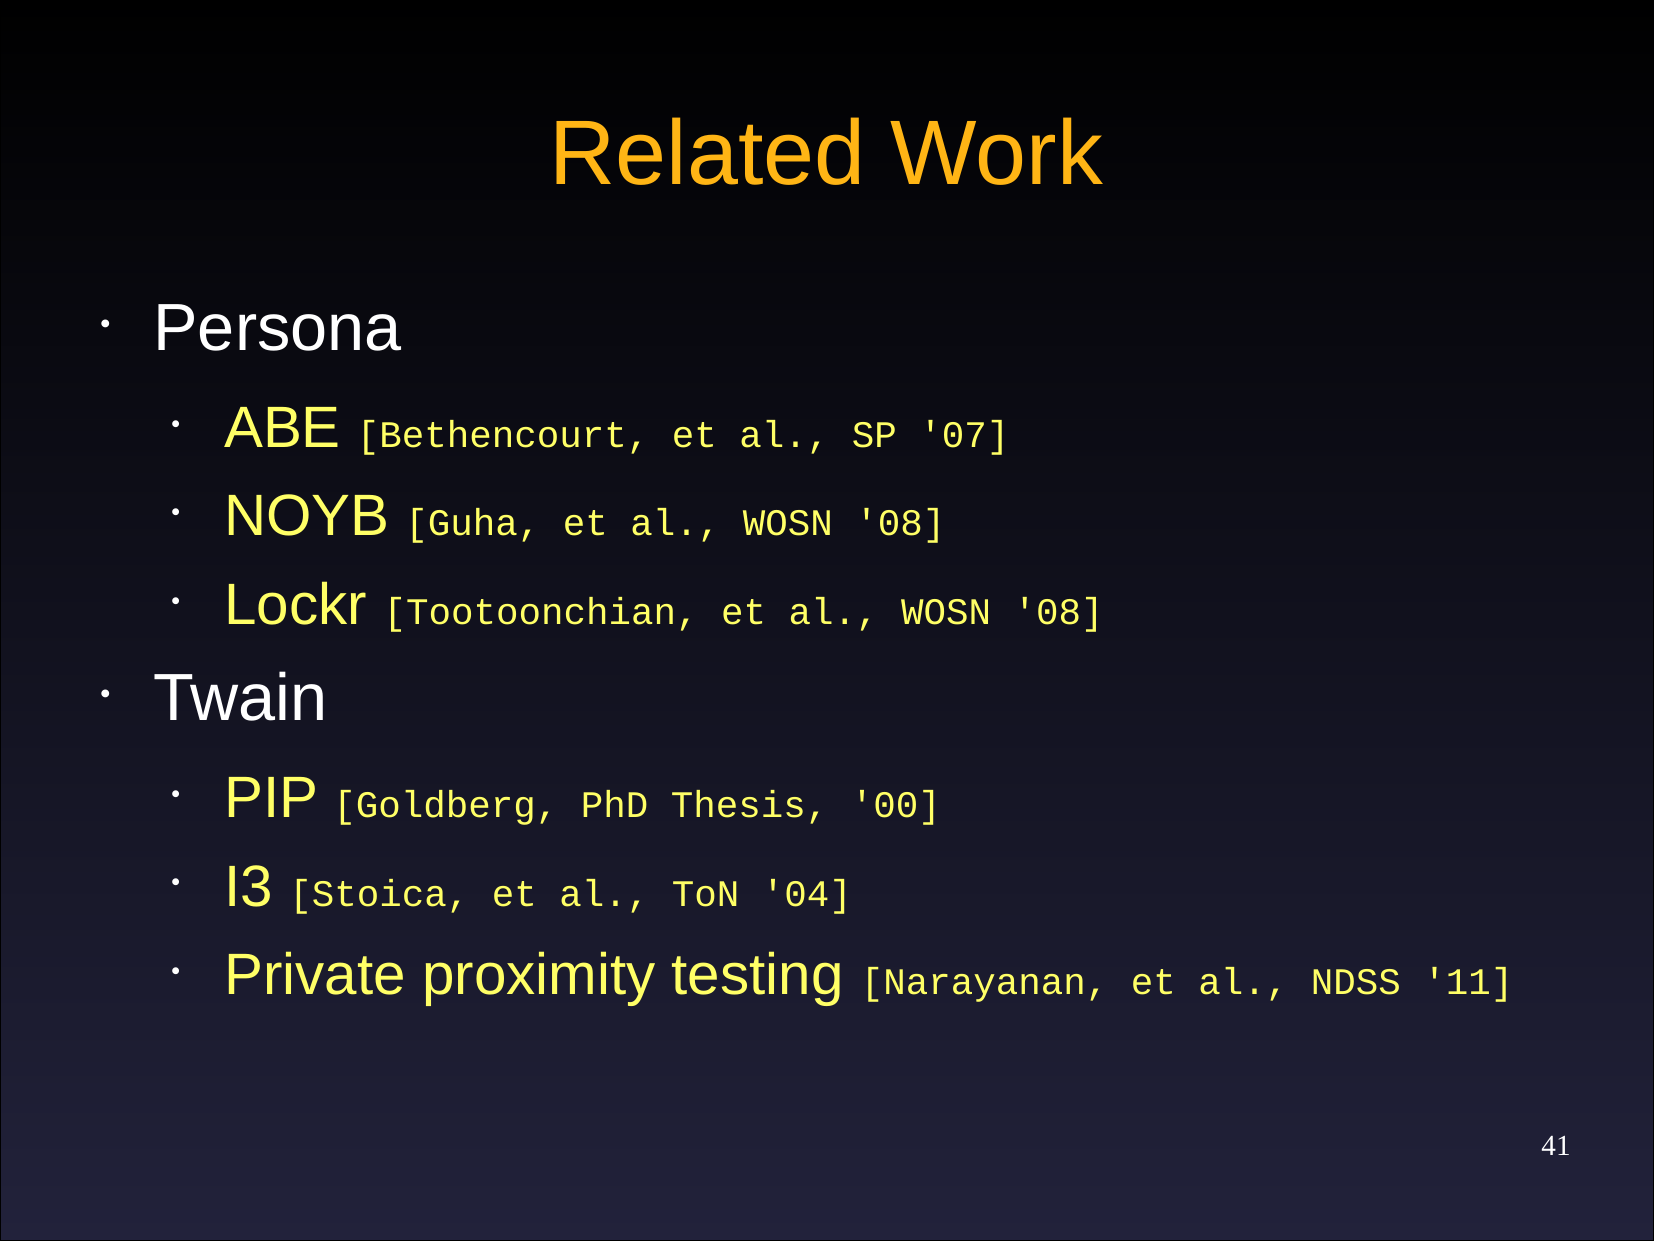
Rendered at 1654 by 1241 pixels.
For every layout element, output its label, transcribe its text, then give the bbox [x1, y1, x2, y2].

list Persona ABE [Bethencourt, et al., SP '07] NOYB [Guha, et al., WOSN '08] Lockr [Tootoonchian, et al., WOSN '08] Twain PIP [Goldberg, PhD Thesis, '00] I3 [Stoica, et al., ToN '04] Private proximity testing [Narayanan, et al., NDSS '11] [82, 290, 1571, 1109]
title Related Work [82, 49, 1571, 257]
